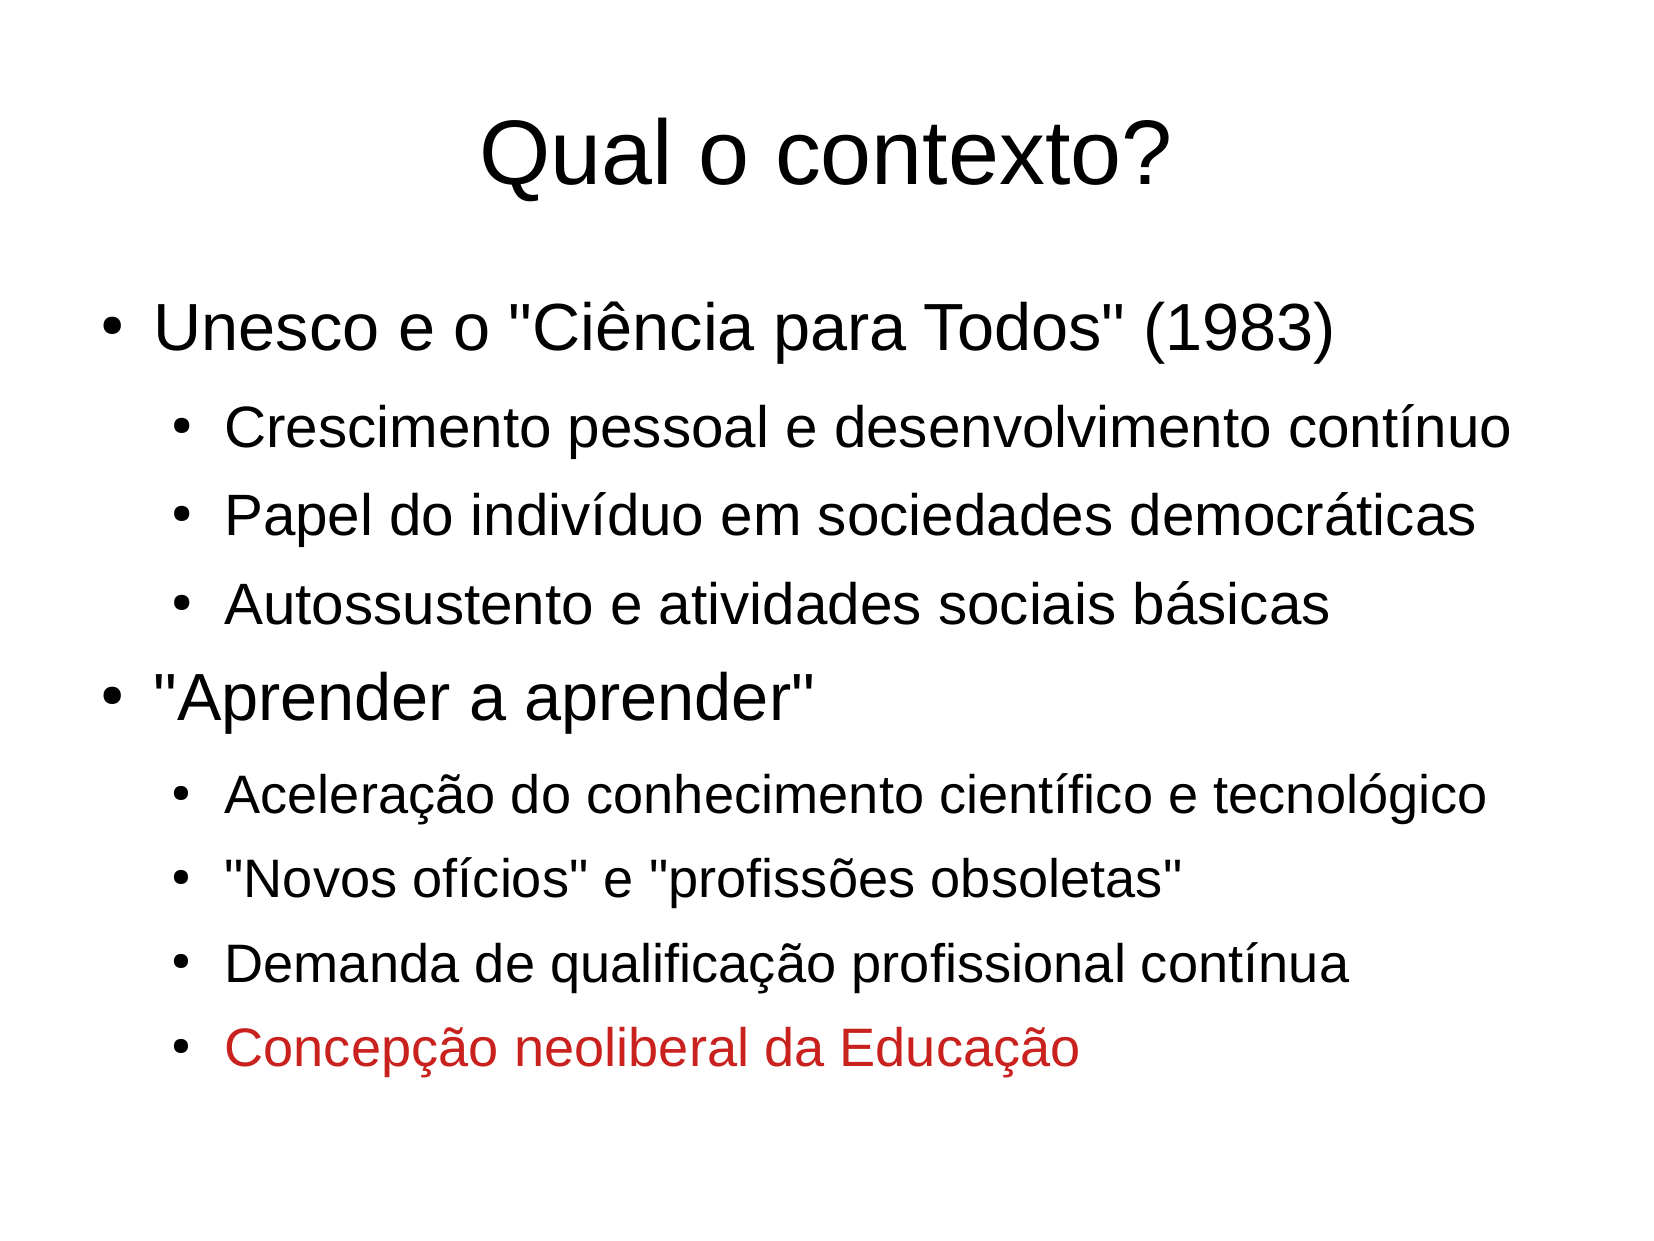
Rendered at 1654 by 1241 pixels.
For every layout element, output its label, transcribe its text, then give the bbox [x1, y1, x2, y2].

title Qual o contexto? [82, 49, 1571, 257]
list Unesco e o "Ciência para Todos" (1983) Crescimento pessoal e desenvolvimento contínuo Papel do indivíduo em sociedades democráticas Autossustento e atividades sociais básicas "Aprender a aprender" Aceleração do conhecimento científico e tecnológico "Novos ofícios" e "profissões obsoletas" Demanda de qualificação profissional contínua Concepção neoliberal da Educação [82, 290, 1571, 1078]
